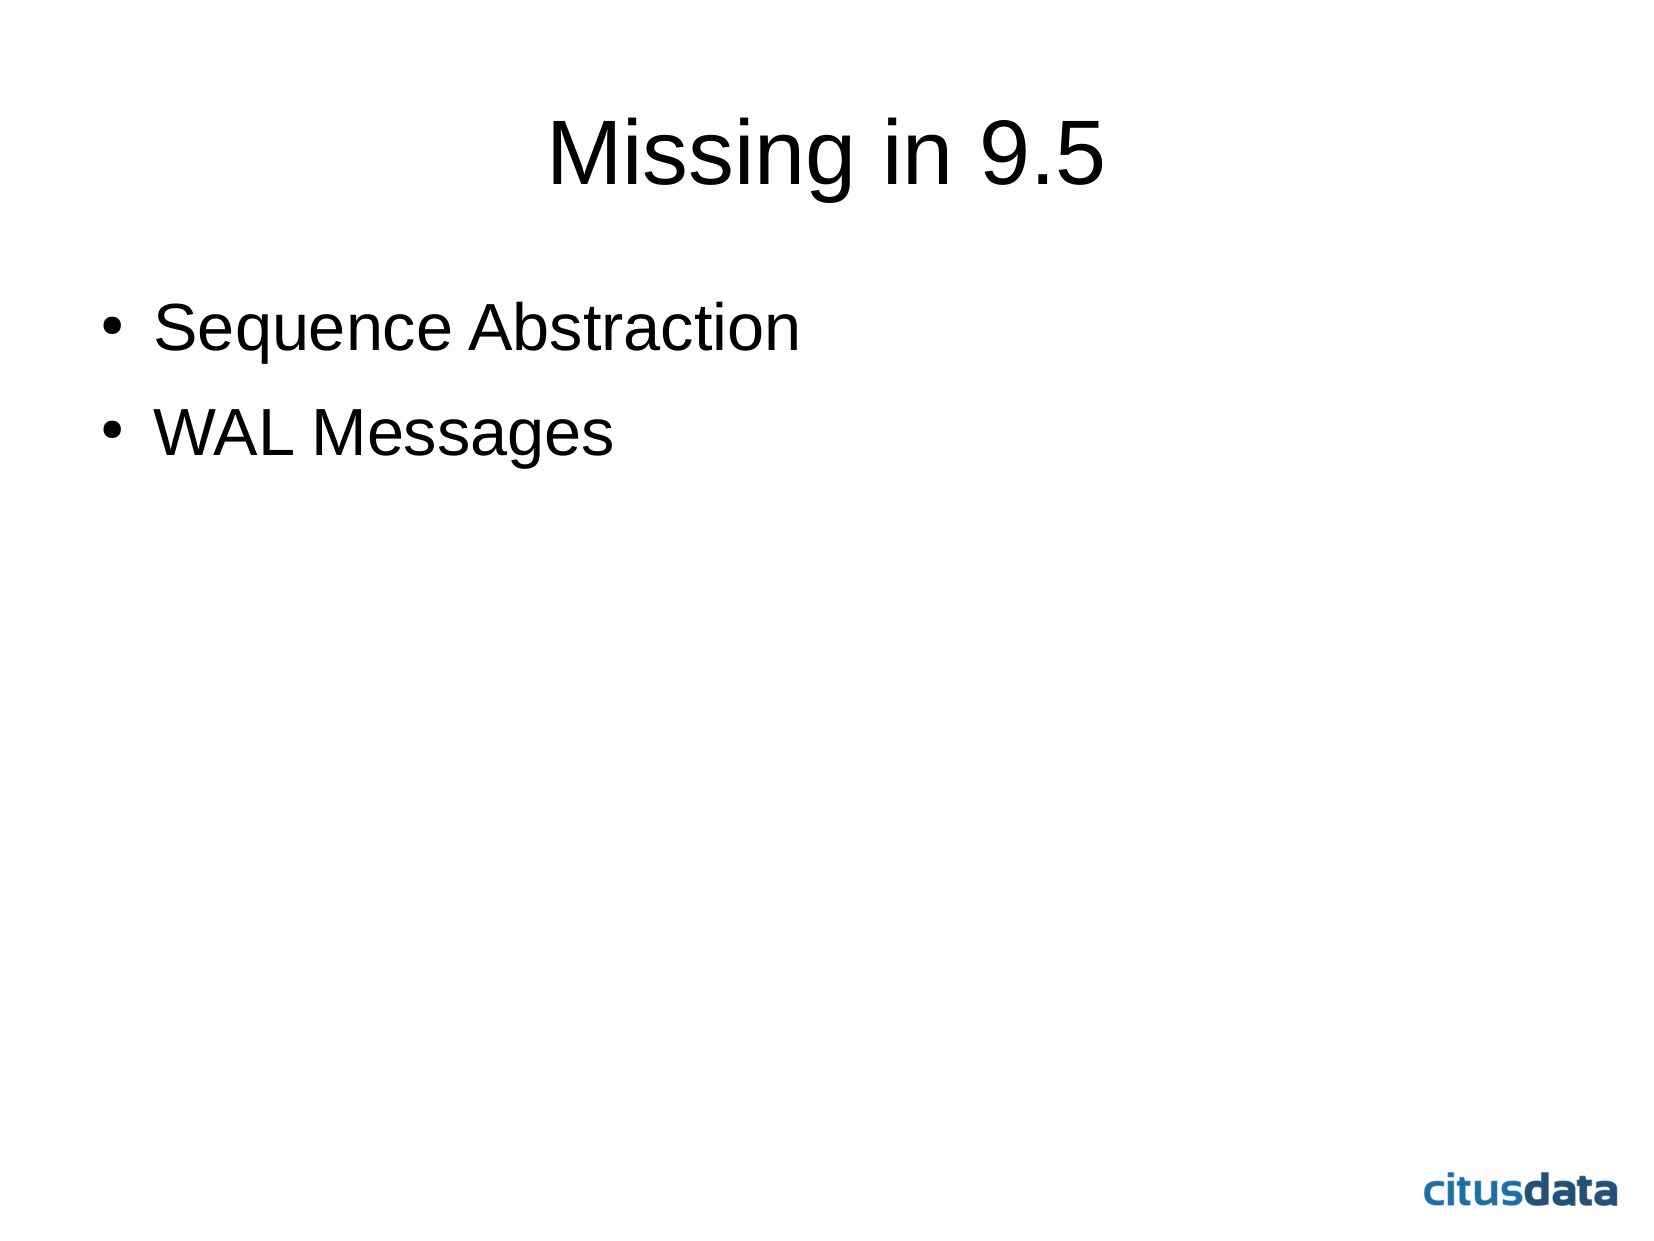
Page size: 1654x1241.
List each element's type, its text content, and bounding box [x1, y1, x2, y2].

picture [1420, 1167, 1622, 1209]
list Sequence Abstraction WAL Messages [82, 290, 1571, 1096]
title Missing in 9.5 [82, 49, 1571, 257]
